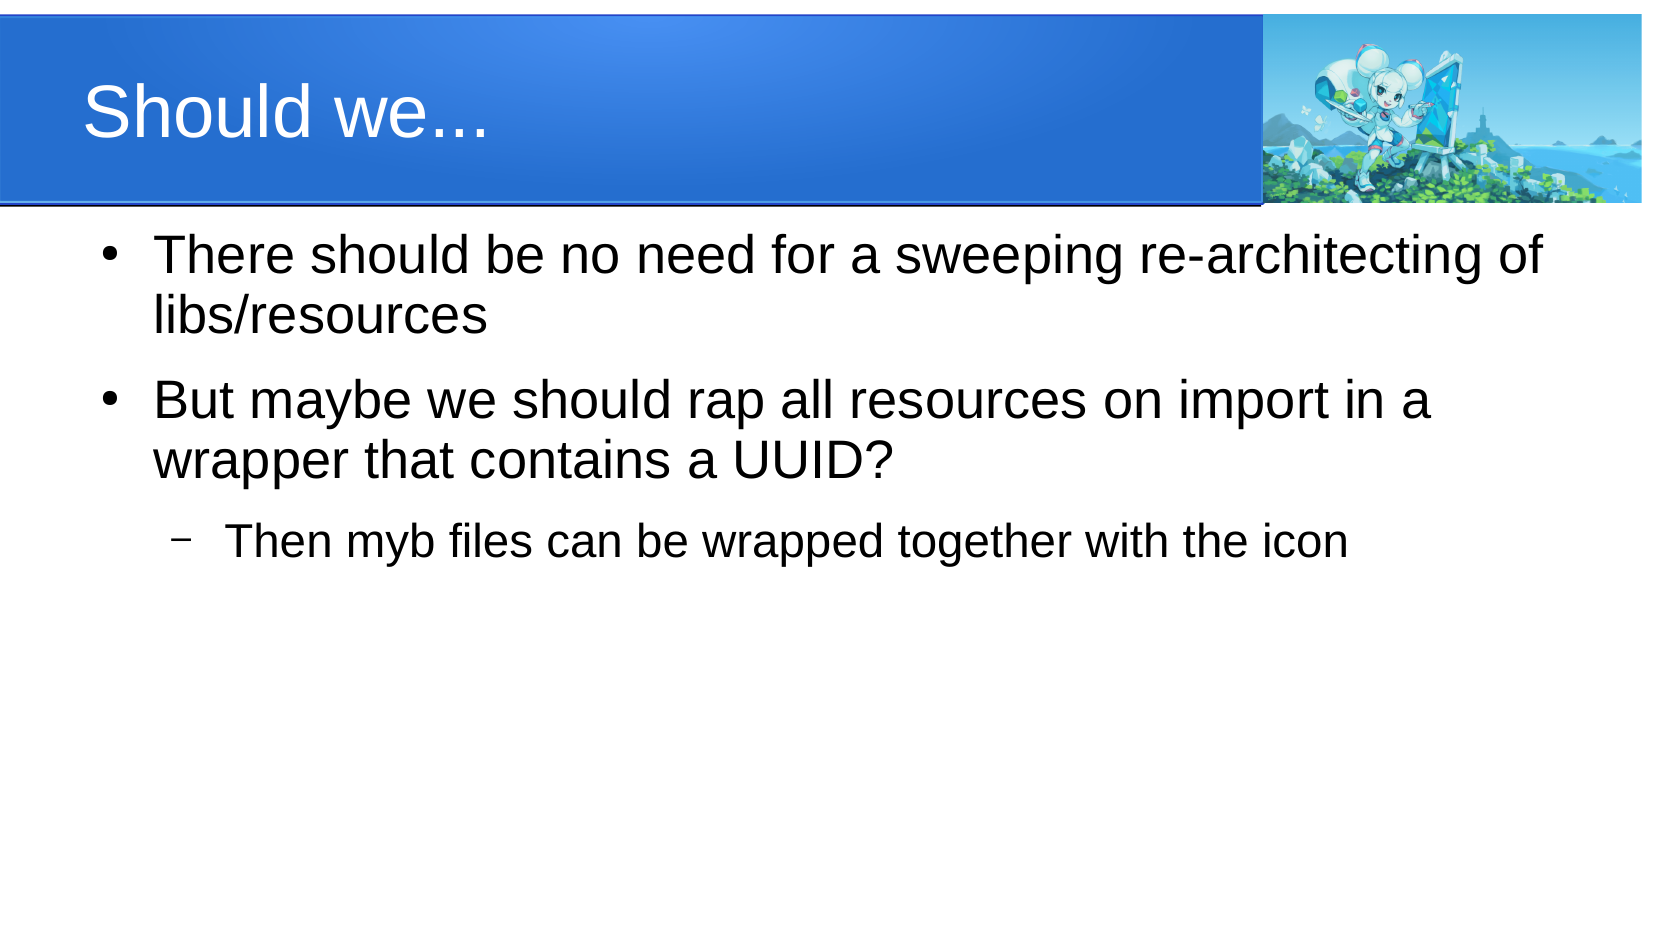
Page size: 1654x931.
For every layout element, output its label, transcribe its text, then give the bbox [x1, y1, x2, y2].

picture [1263, 14, 1642, 203]
title Should we... [82, 35, 1235, 189]
list There should be no need for a sweeping re-architecting of libs/resources But maybe we should rap all resources on import in a wrapper that contains a UUID? Then myb files can be wrapped together with the icon [82, 224, 1571, 764]
